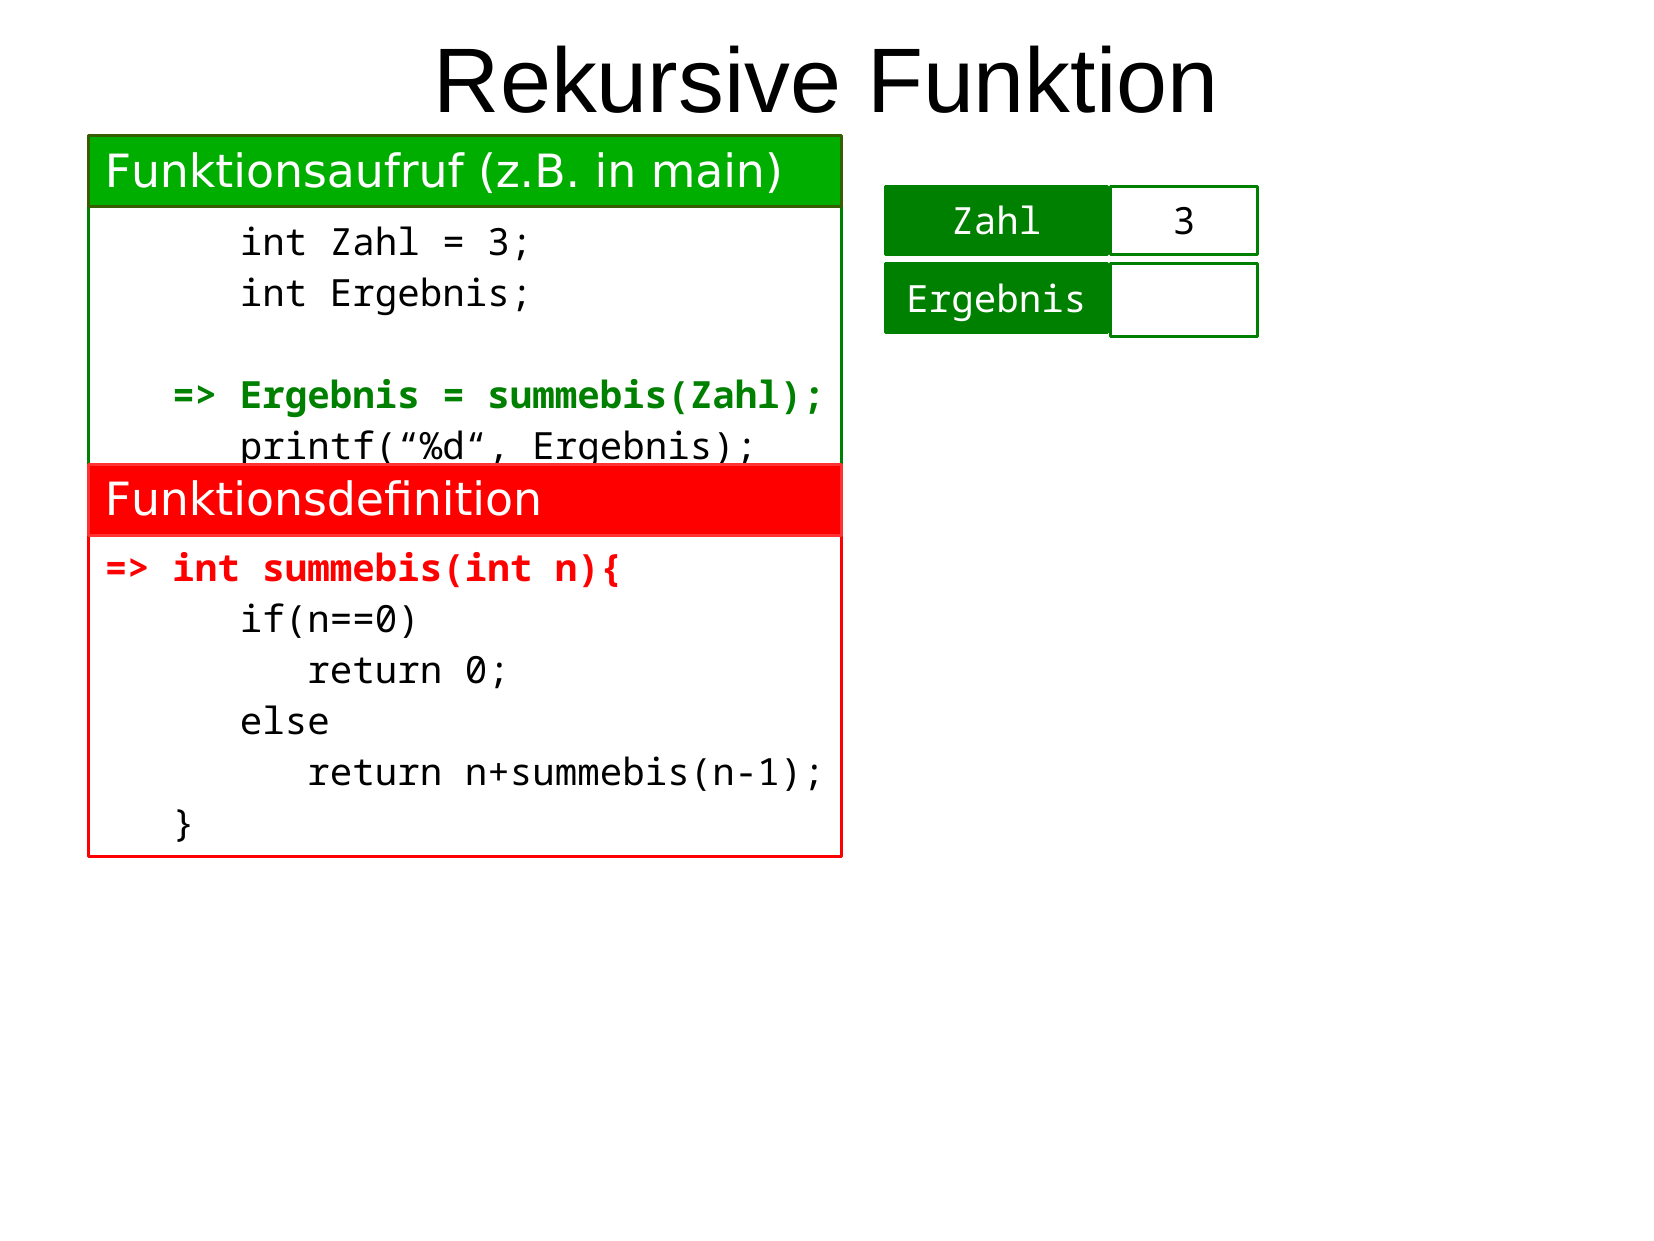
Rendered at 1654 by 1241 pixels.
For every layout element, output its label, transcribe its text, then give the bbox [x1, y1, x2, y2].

text_box Zahl [885, 186, 1108, 248]
text_box Funktionsaufruf (z.B. in main) [88, 139, 842, 207]
text_box Funktionsdefinition [88, 464, 842, 536]
text_box int Zahl = 3; int Ergebnis; => Ergebnis = summebis(Zahl); printf(“%d“, Ergebnis); [88, 208, 842, 443]
text_box Ergebnis [885, 263, 1108, 325]
text_box 3 [1110, 186, 1258, 248]
title Rekursive Funktion [82, 24, 1571, 139]
text_box => int summebis(int n){ if(n==0) return 0; else return n+summebis(n-1); } [88, 537, 842, 812]
text_box [1110, 263, 1258, 325]
